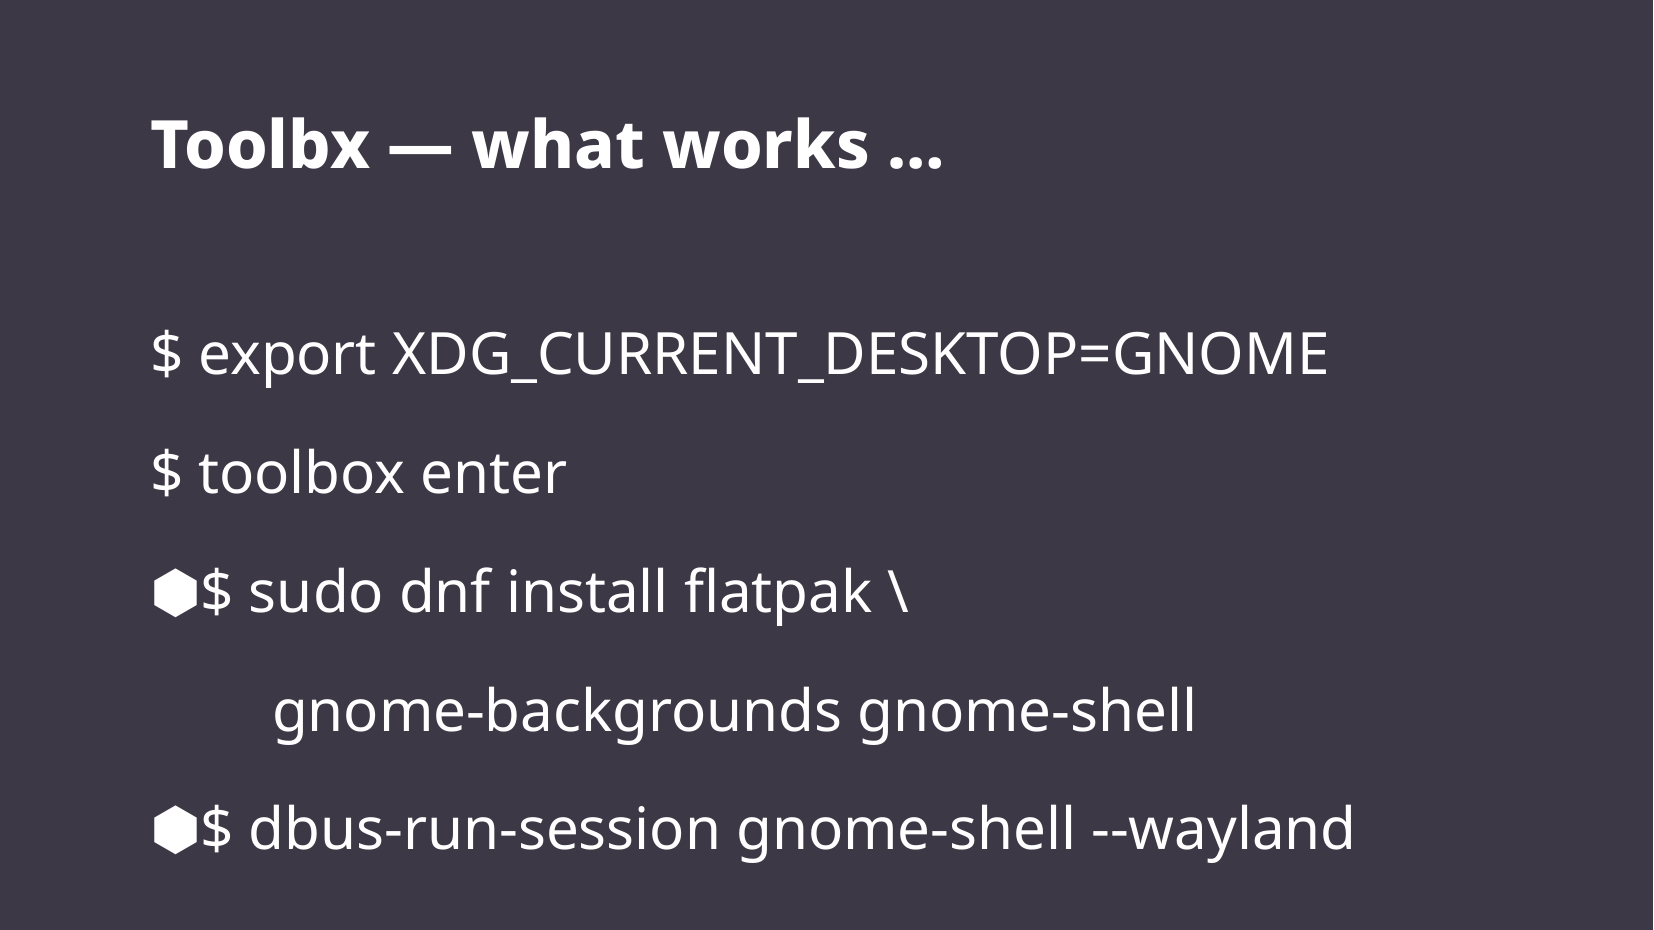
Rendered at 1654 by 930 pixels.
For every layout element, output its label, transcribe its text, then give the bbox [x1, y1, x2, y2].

subtitle $ export XDG_CURRENT_DESKTOP=GNOME $ toolbox enter ⬢$ sudo dnf install flatpak \ gnome-backgrounds gnome-shell ⬢$ dbus-run-session gnome-shell --wayland [150, 272, 1501, 812]
title Toolbx — what works … [150, 107, 1501, 188]
